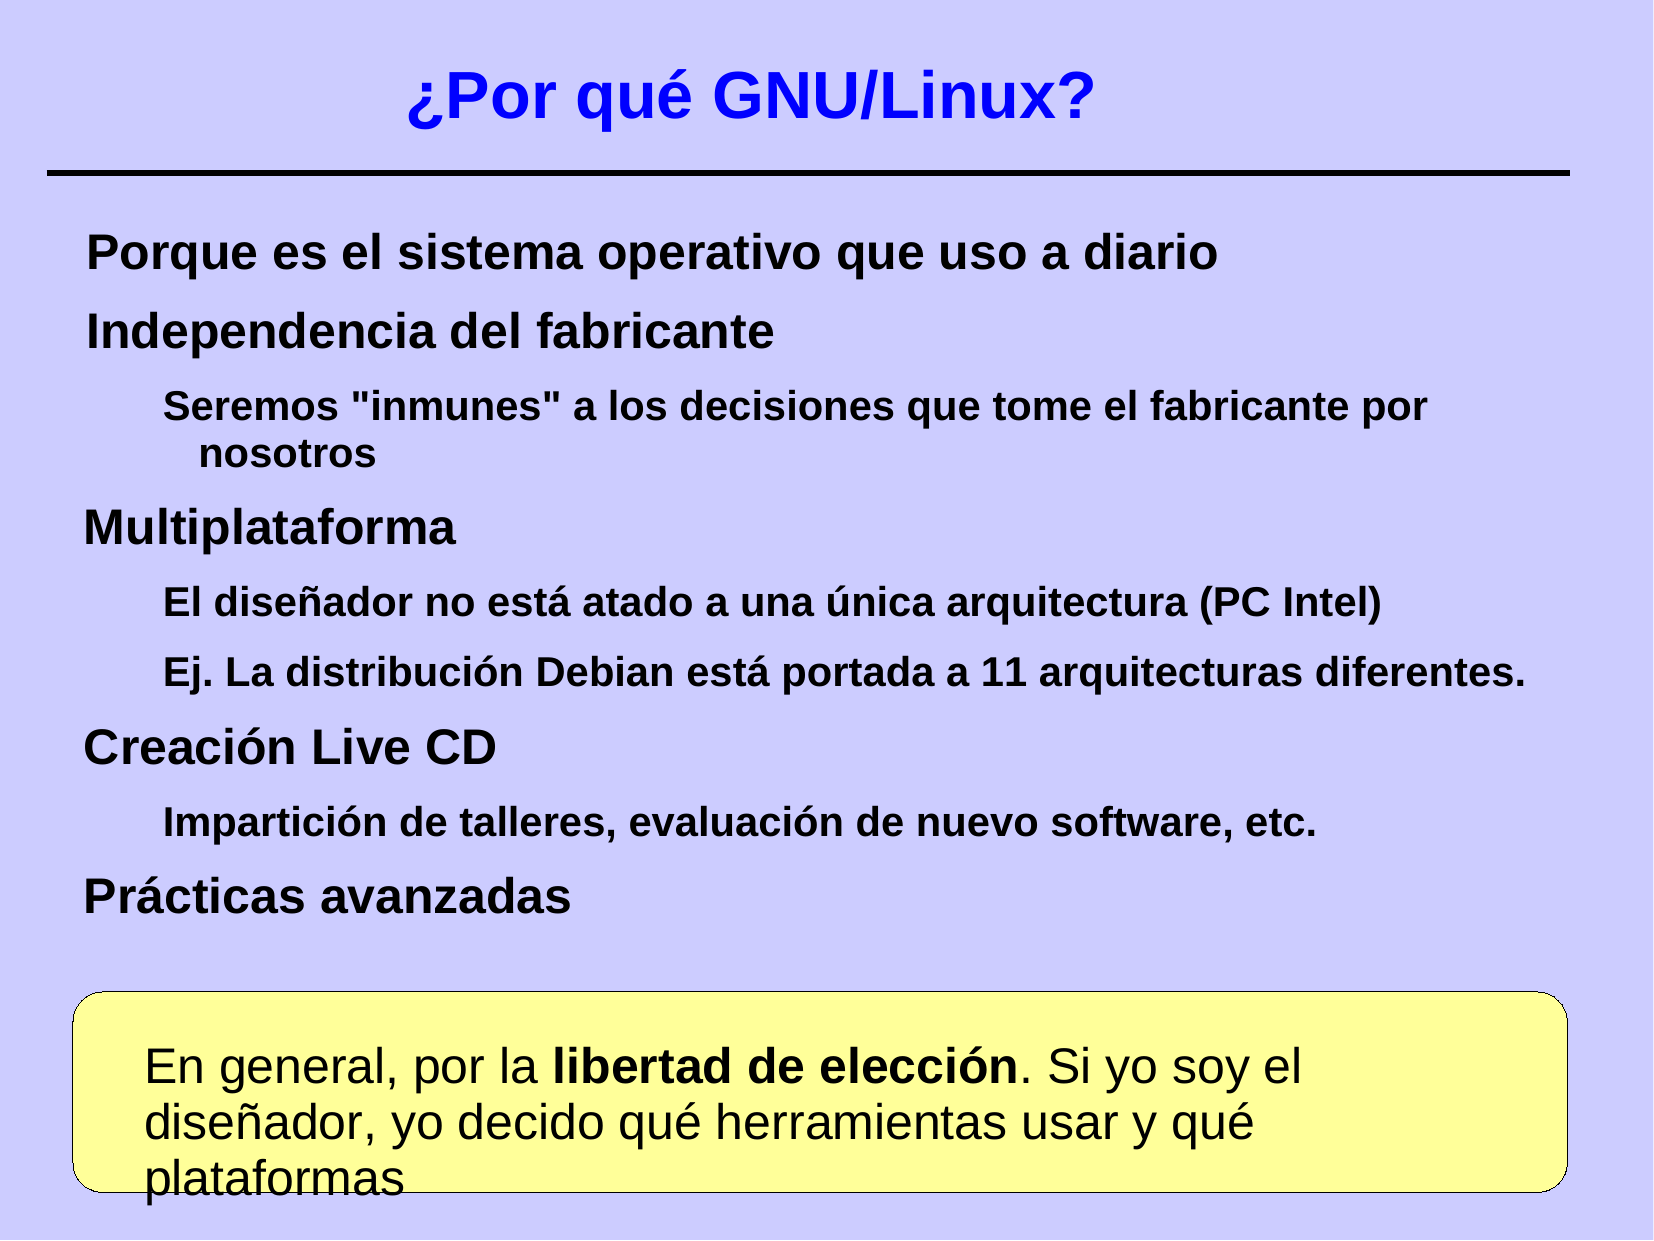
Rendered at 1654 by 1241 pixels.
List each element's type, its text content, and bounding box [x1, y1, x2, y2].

text_box Porque es el sistema operativo que uso a diario Independencia del fabricante Seremos "inmunes" a los decisiones que tome el fabricante por nosotros Multiplataforma El diseñador no está atado a una única arquitectura (PC Intel) Ej. La distribución Debian está portada a 11 arquitecturas diferentes. Creación Live CD Impartición de talleres, evaluación de nuevo software, etc. Prácticas avanzadas [72, 224, 1529, 1021]
text_box En general, por la libertad de elección. Si yo soy el diseñador, yo decido qué herramientas usar y qué plataformas [144, 1038, 1529, 1228]
text_box [72, 991, 1568, 1193]
title ¿Por qué GNU/Linux? [114, 0, 1390, 170]
